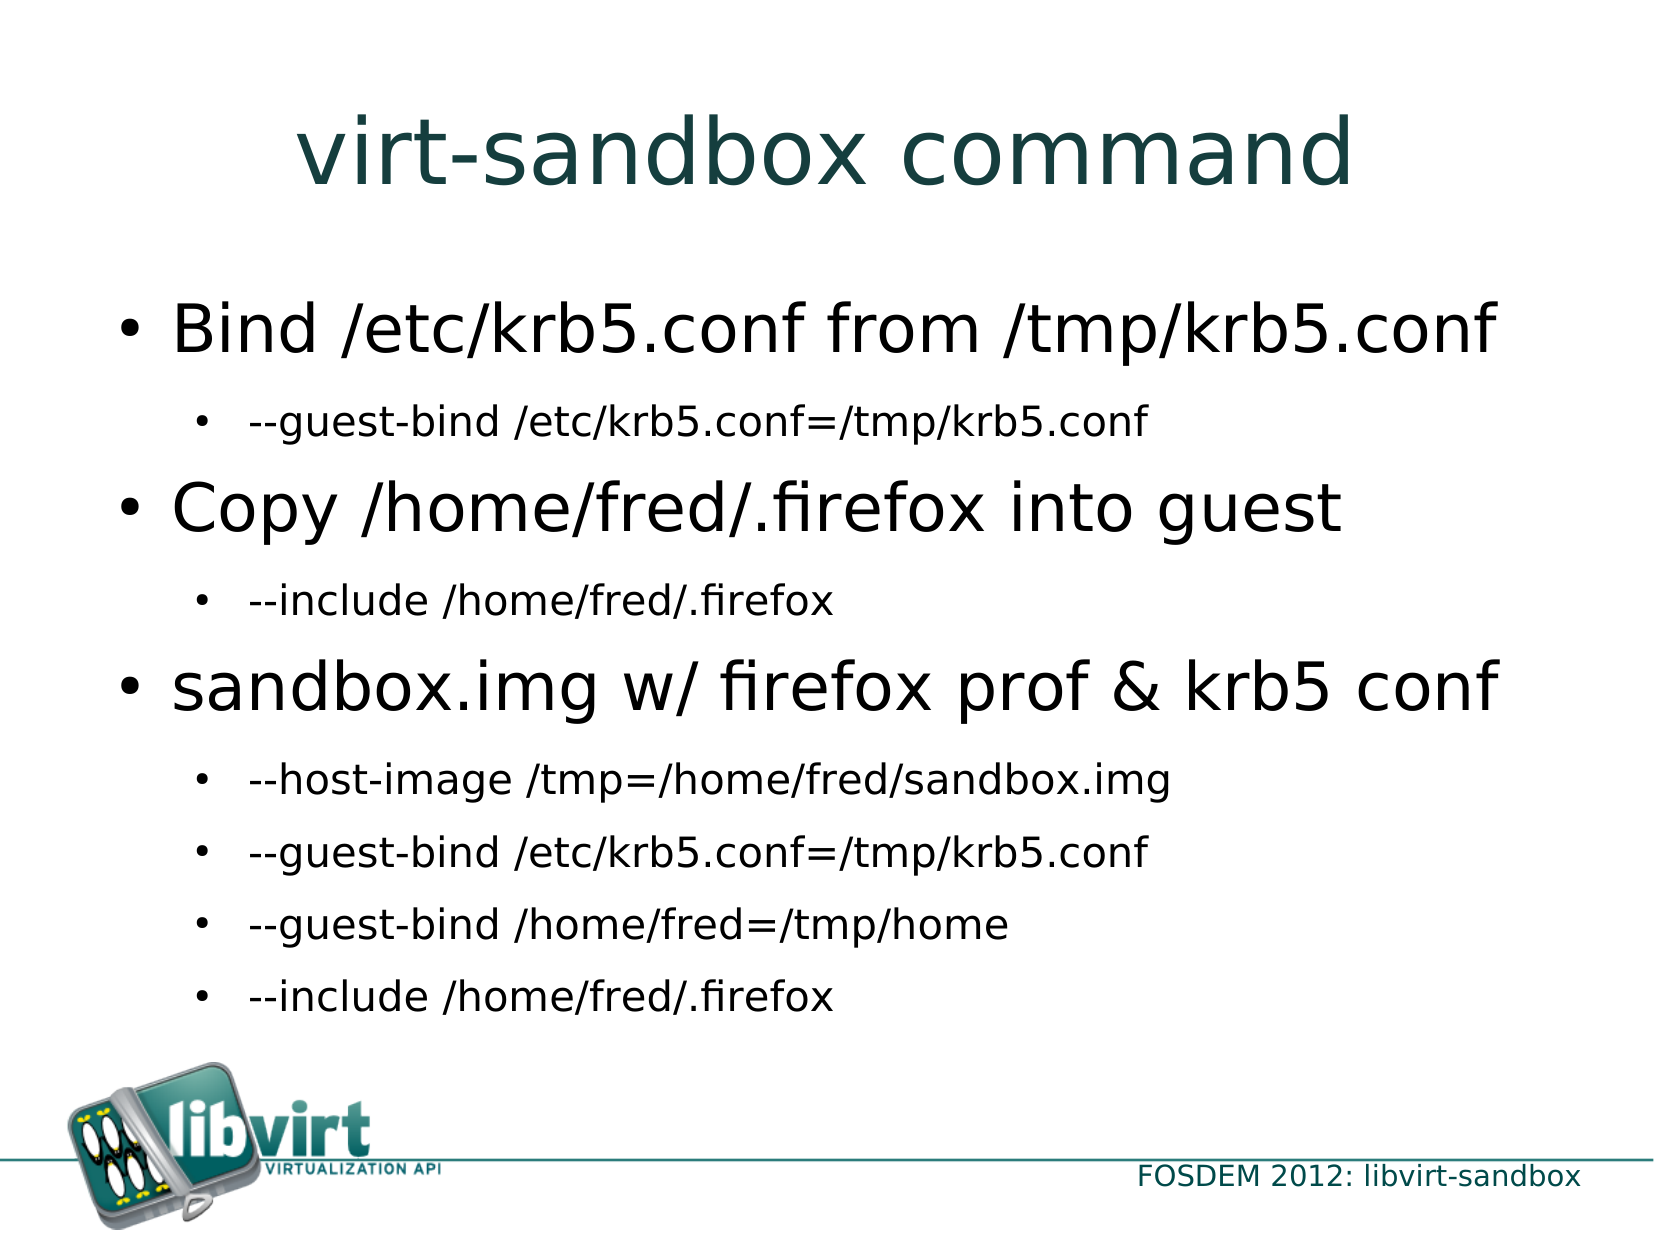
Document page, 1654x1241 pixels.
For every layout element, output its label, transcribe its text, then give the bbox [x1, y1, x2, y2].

title virt-sandbox command [82, 49, 1571, 257]
text_box FOSDEM 2012: libvirt-sandbox [1122, 1151, 1654, 1211]
list Bind /etc/krb5.conf from /tmp/krb5.conf --guest-bind /etc/krb5.conf=/tmp/krb5.conf Copy /home/fred/.firefox into guest --include /home/fred/.firefox sandbox.img w/ firefox prof & krb5 conf --host-image /tmp=/home/fred/sandbox.img --guest-bind /etc/krb5.conf=/tmp/krb5.conf --guest-bind /home/fred=/tmp/home --include /home/fred/.firefox [82, 290, 1571, 1062]
picture [0, 1062, 1654, 1230]
